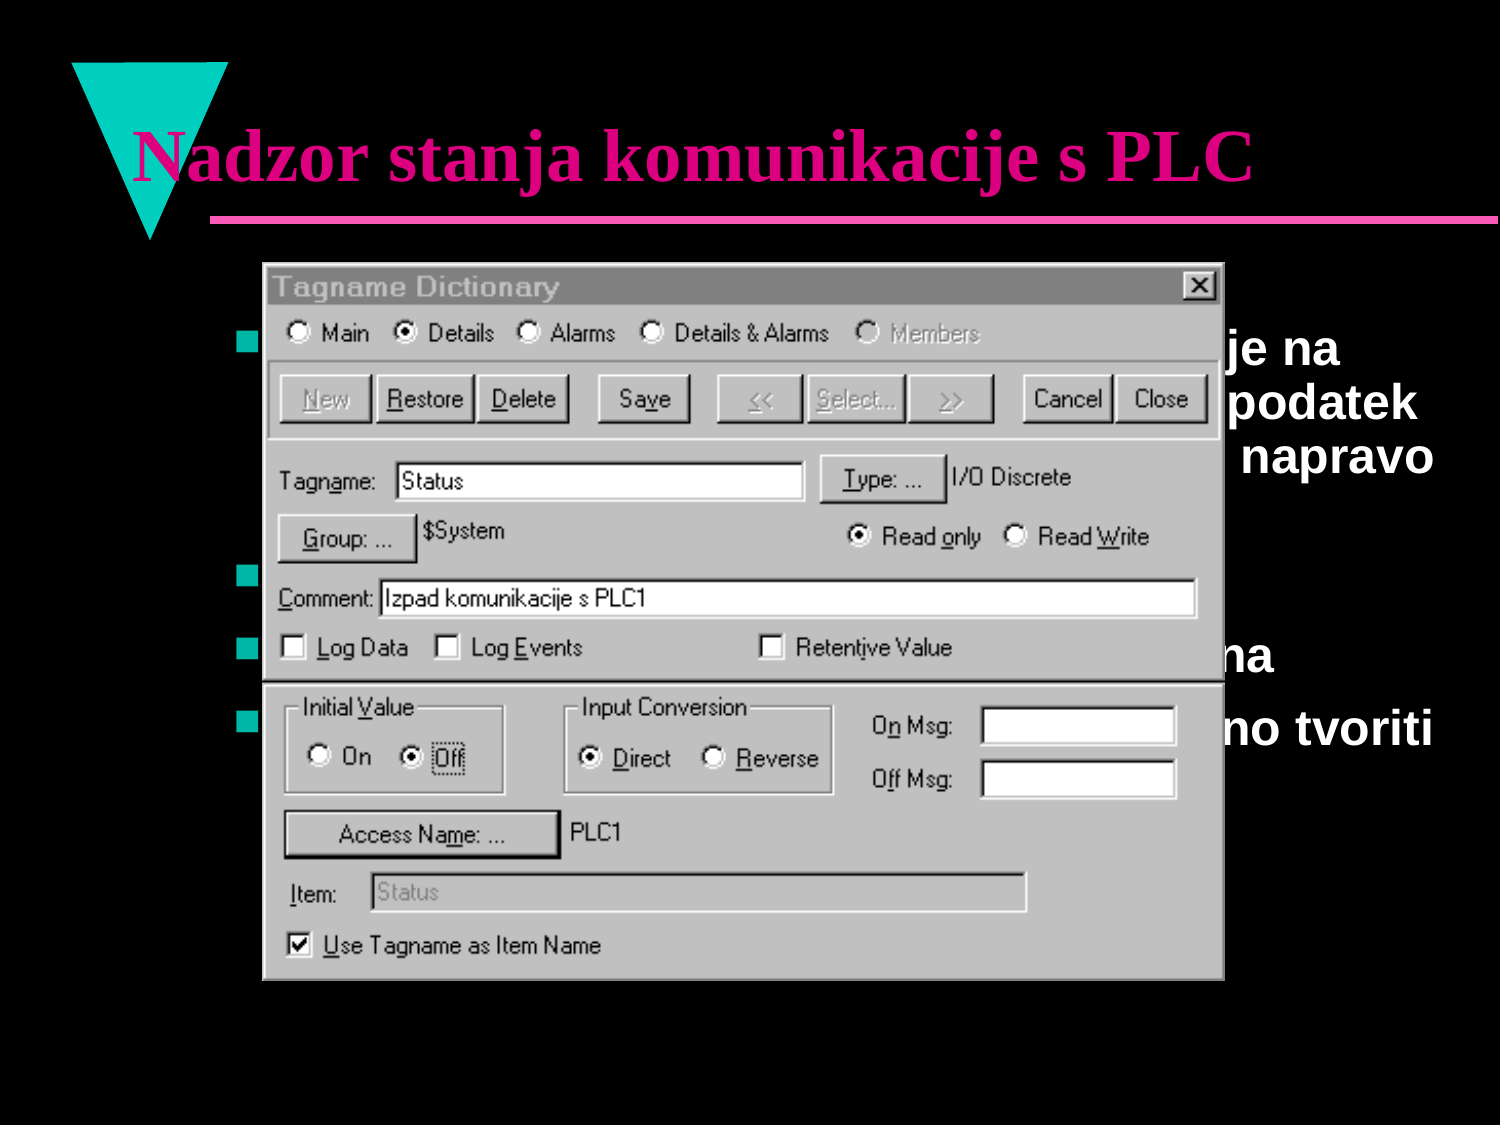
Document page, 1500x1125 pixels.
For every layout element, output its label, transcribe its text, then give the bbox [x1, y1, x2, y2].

list Za vsak naslov skupine podatkov (topic) je na naslovu (item) Status dostopen diskreten podatek o stanju komunikacije I/O gonilnika z I/O napravo (PLC krmilnik…) Status = 0 Komunikacija prekinjena Status = 1 Komunikacija vzpostavljena Za nadzor stanja komunikacije je potrebno tvoriti novo spremenljivko [143, 314, 1476, 990]
title Nadzor stanja komunikacije s PLC [117, 63, 1500, 251]
chart [262, 262, 1225, 981]
